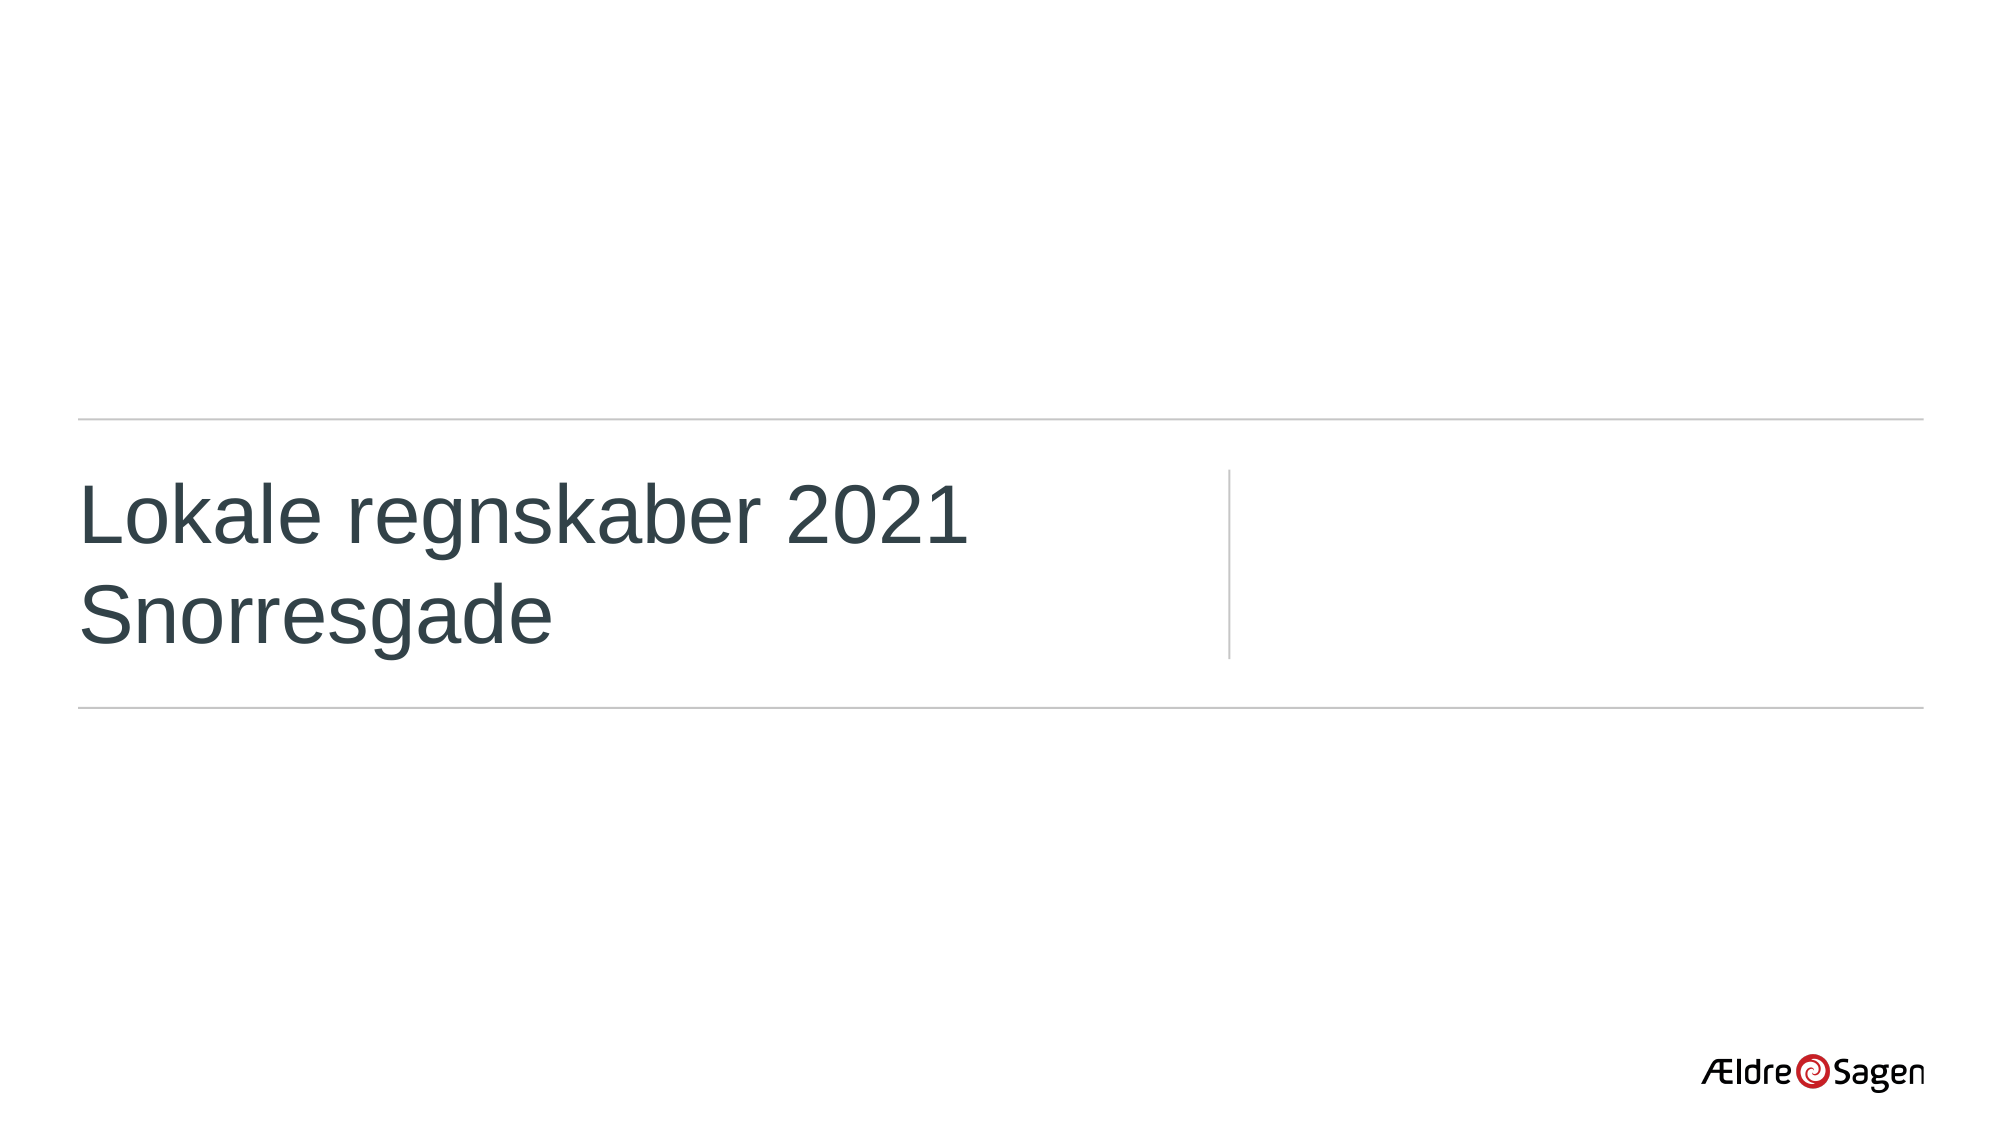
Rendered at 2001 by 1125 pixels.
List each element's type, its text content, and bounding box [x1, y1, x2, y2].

title Lokale regnskaber 2021 Snorresgade [78, 420, 1186, 701]
